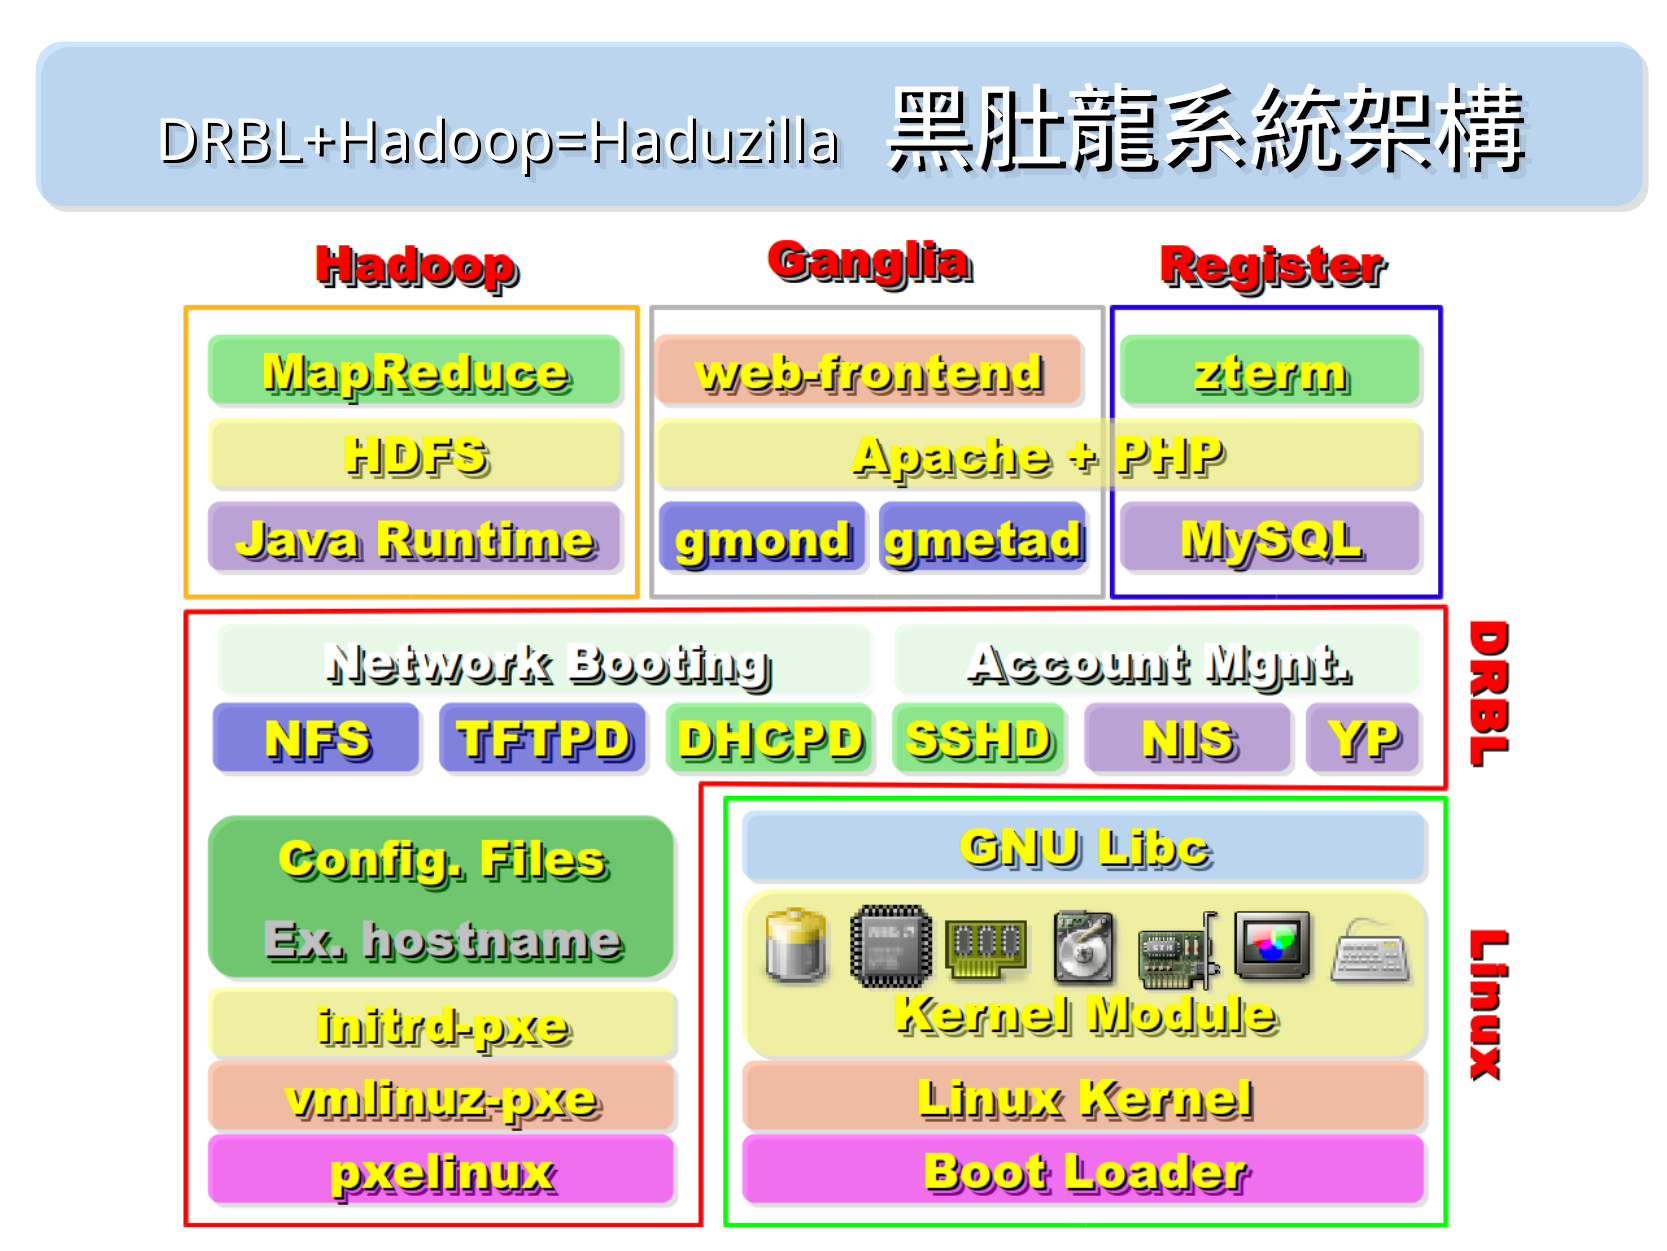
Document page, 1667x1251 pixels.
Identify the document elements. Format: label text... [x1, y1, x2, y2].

picture [181, 222, 1533, 1227]
text_box DRBL+Hadoop=Haduzilla 黑肚龍系統架構 [35, 41, 1643, 206]
